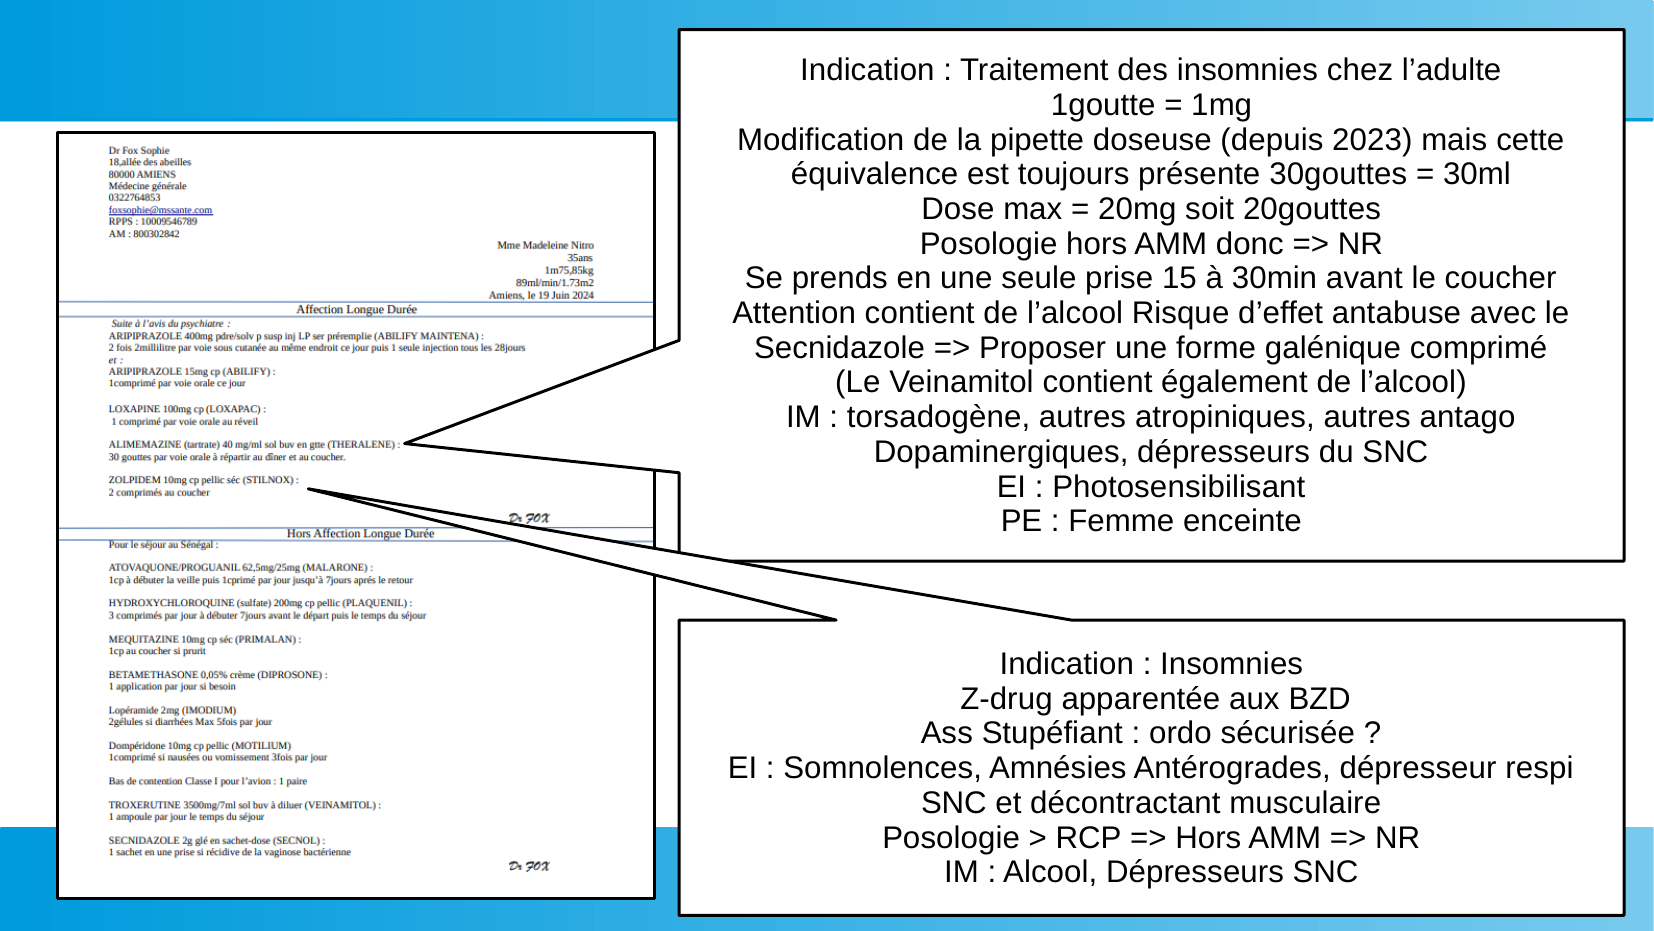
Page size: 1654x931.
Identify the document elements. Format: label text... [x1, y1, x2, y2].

text_box Indication : Insomnies Z-drug apparentée aux BZD Ass Stupéfiant : ordo sécurisée ? EI : Somnolences, Amnésies Antérogrades, dépresseur respi SNC et décontractant musculaire Posologie > RCP => Hors AMM => NR IM : Alcool, Dépresseurs SNC [308, 488, 1625, 916]
picture [59, 133, 653, 897]
text_box Indication : Traitement des insomnies chez l’adulte 1goutte = 1mg Modification de la pipette doseuse (depuis 2023) mais cette équivalence est toujours présente 30gouttes = 30ml Dose max = 20mg soit 20gouttes Posologie hors AMM donc => NR Se prends en une seule prise 15 à 30min avant le coucher Attention contient de l’alcool Risque d’effet antabuse avec le Secnidazole => Proposer une forme galénique comprimé (Le Veinamitol contient également de l’alcool) IM : torsadogène, autres atropiniques, autres antago Dopaminergiques, dépresseurs du SNC EI : Photosensibilisant PE : Femme enceinte [404, 29, 1625, 562]
title Juin 2024 [59, 29, 679, 108]
